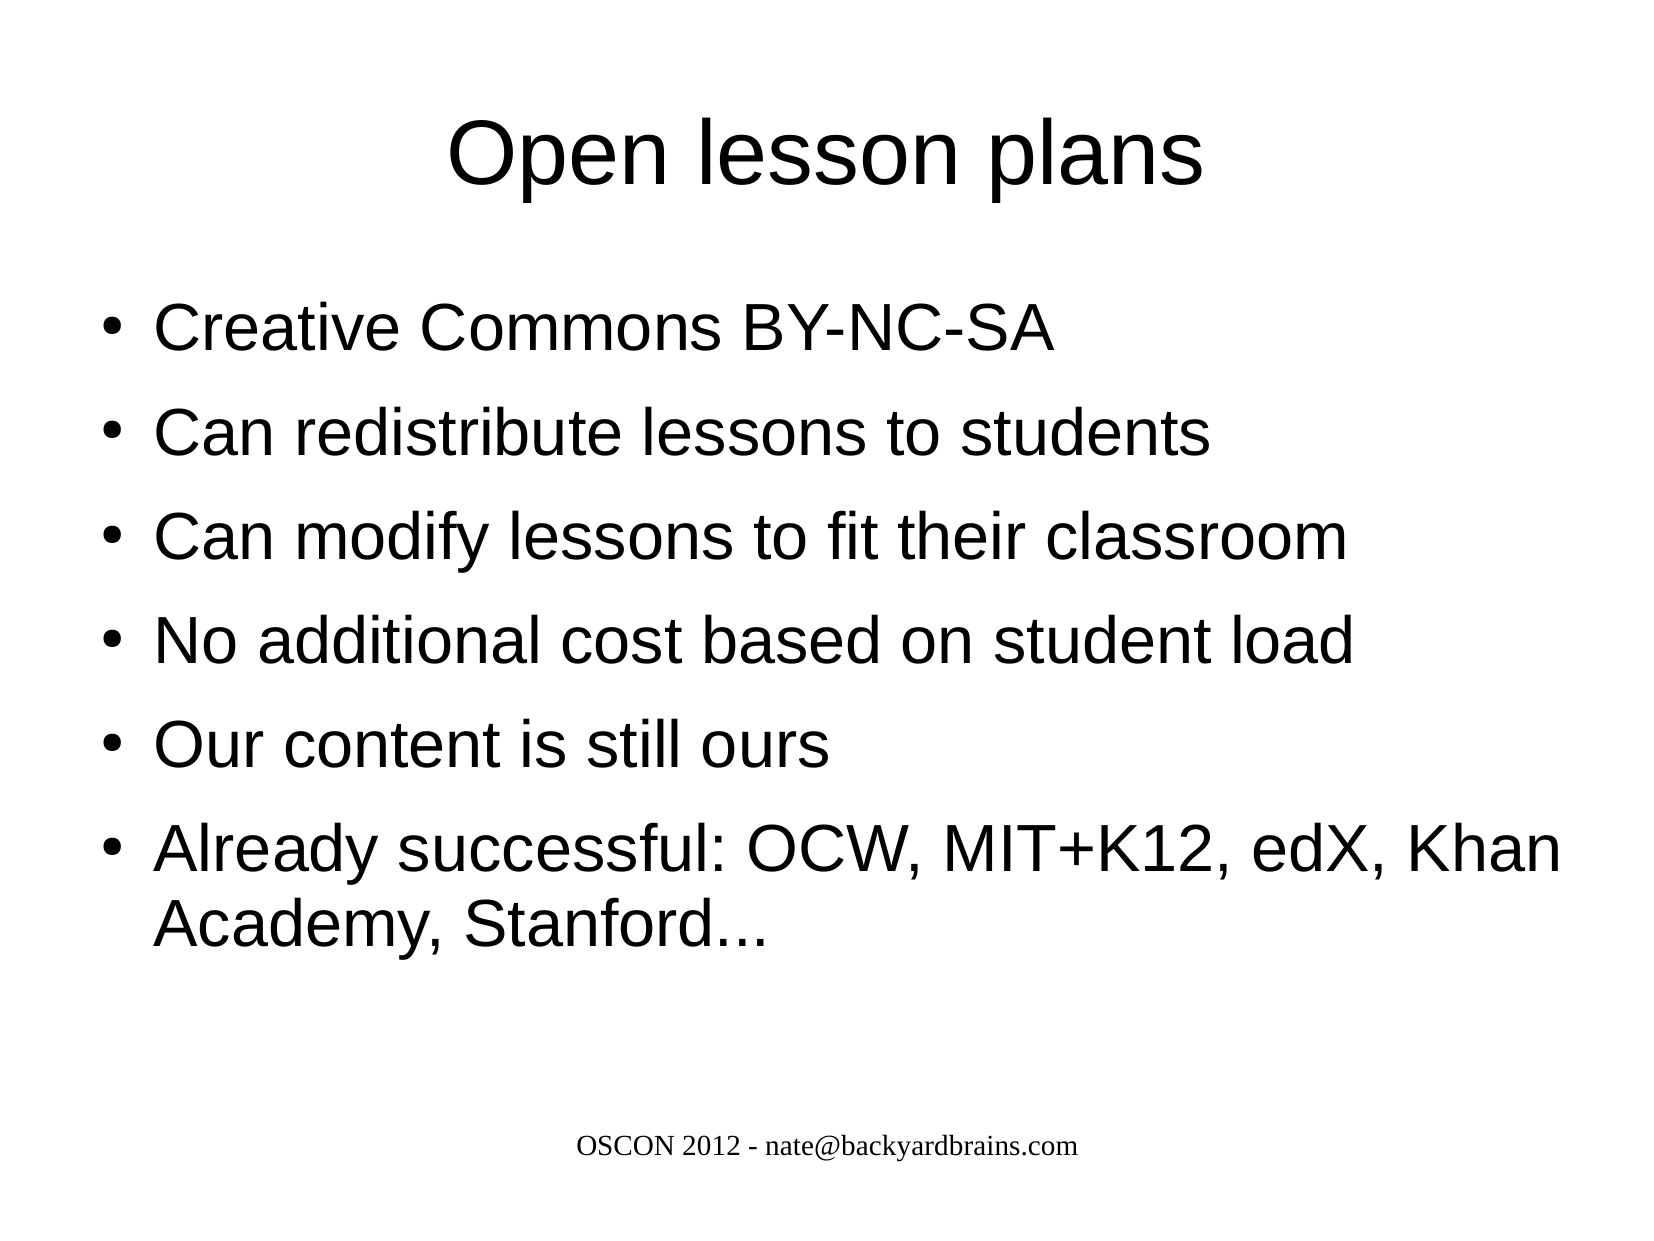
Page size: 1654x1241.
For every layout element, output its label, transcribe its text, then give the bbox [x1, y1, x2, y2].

title Open lesson plans [82, 49, 1571, 257]
list Creative Commons BY-NC-SA Can redistribute lessons to students Can modify lessons to fit their classroom No additional cost based on student load Our content is still ours Already successful: OCW, MIT+K12, edX, Khan Academy, Stanford... [82, 290, 1571, 1010]
